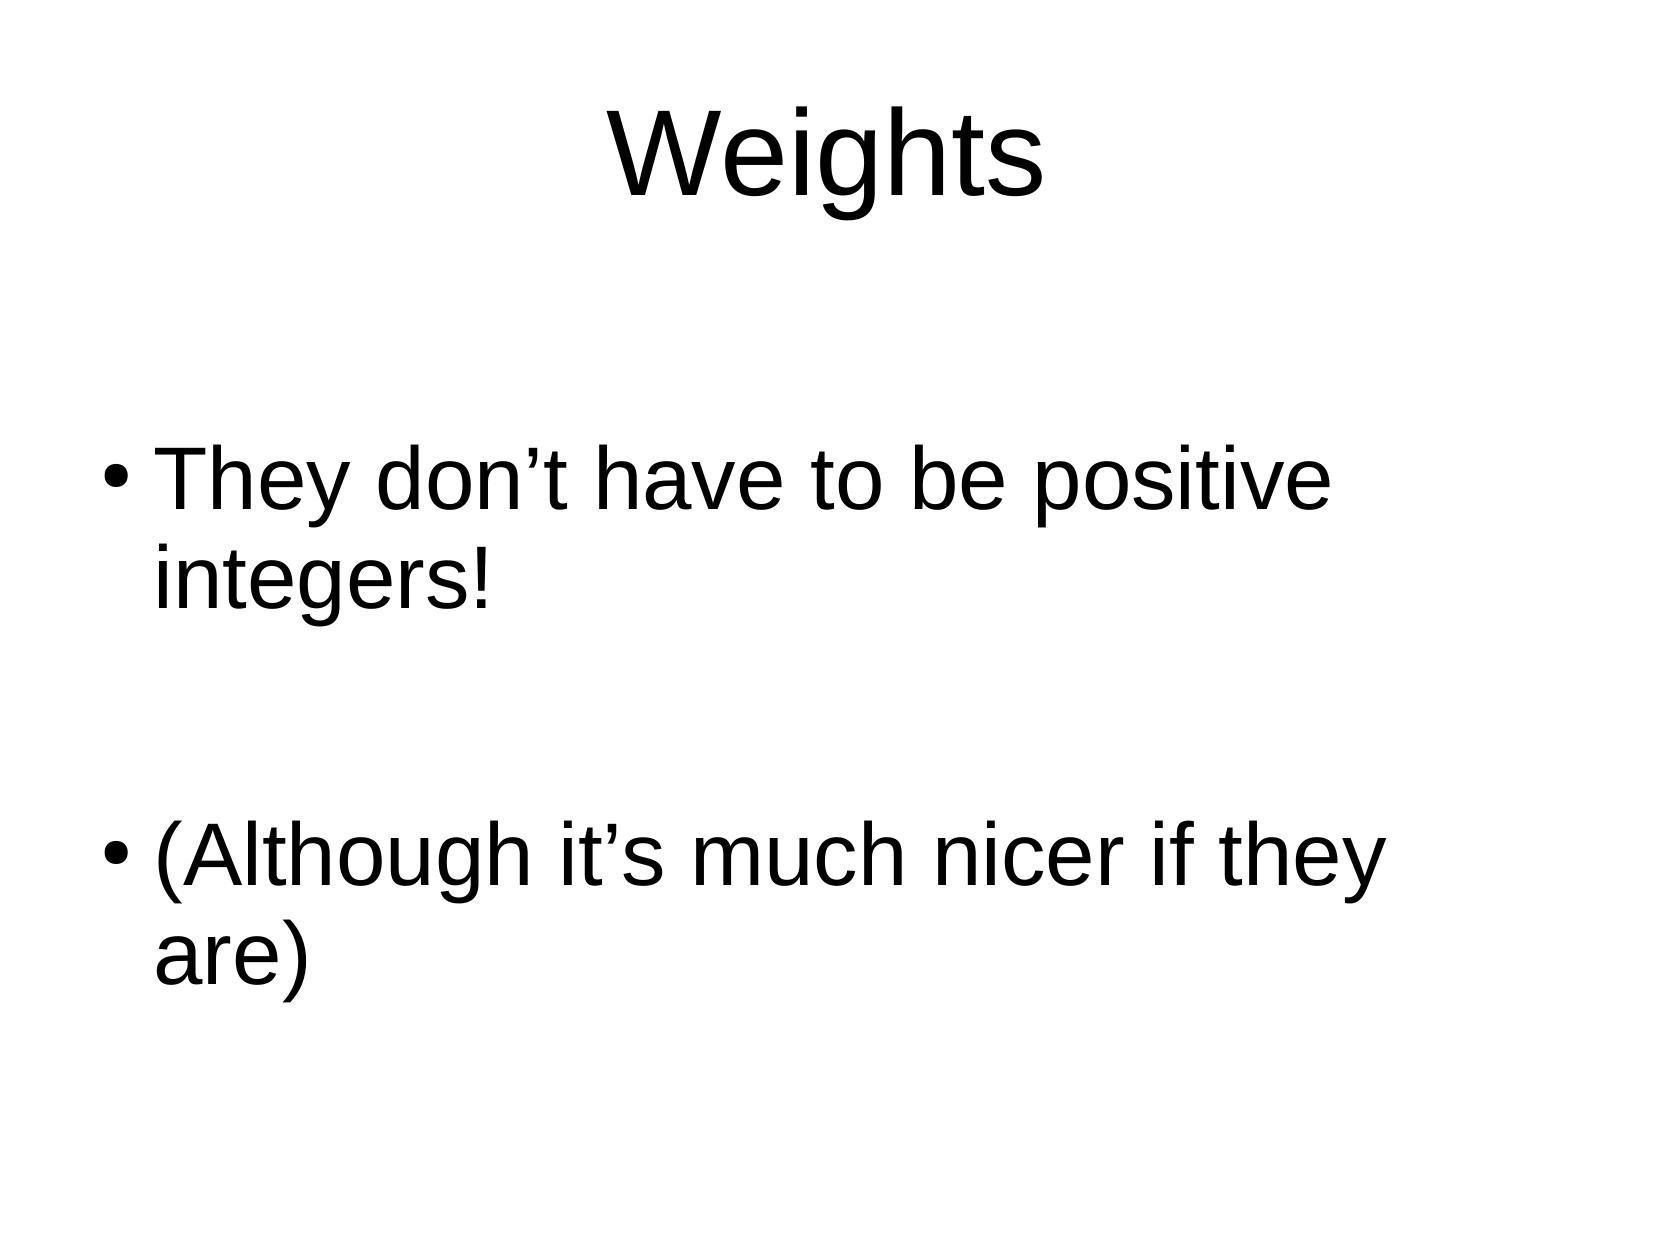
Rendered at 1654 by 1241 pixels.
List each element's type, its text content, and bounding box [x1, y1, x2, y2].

list They don’t have to be positive integers! (Although it’s much nicer if they are) [82, 290, 1571, 1010]
title Weights [82, 49, 1571, 257]
